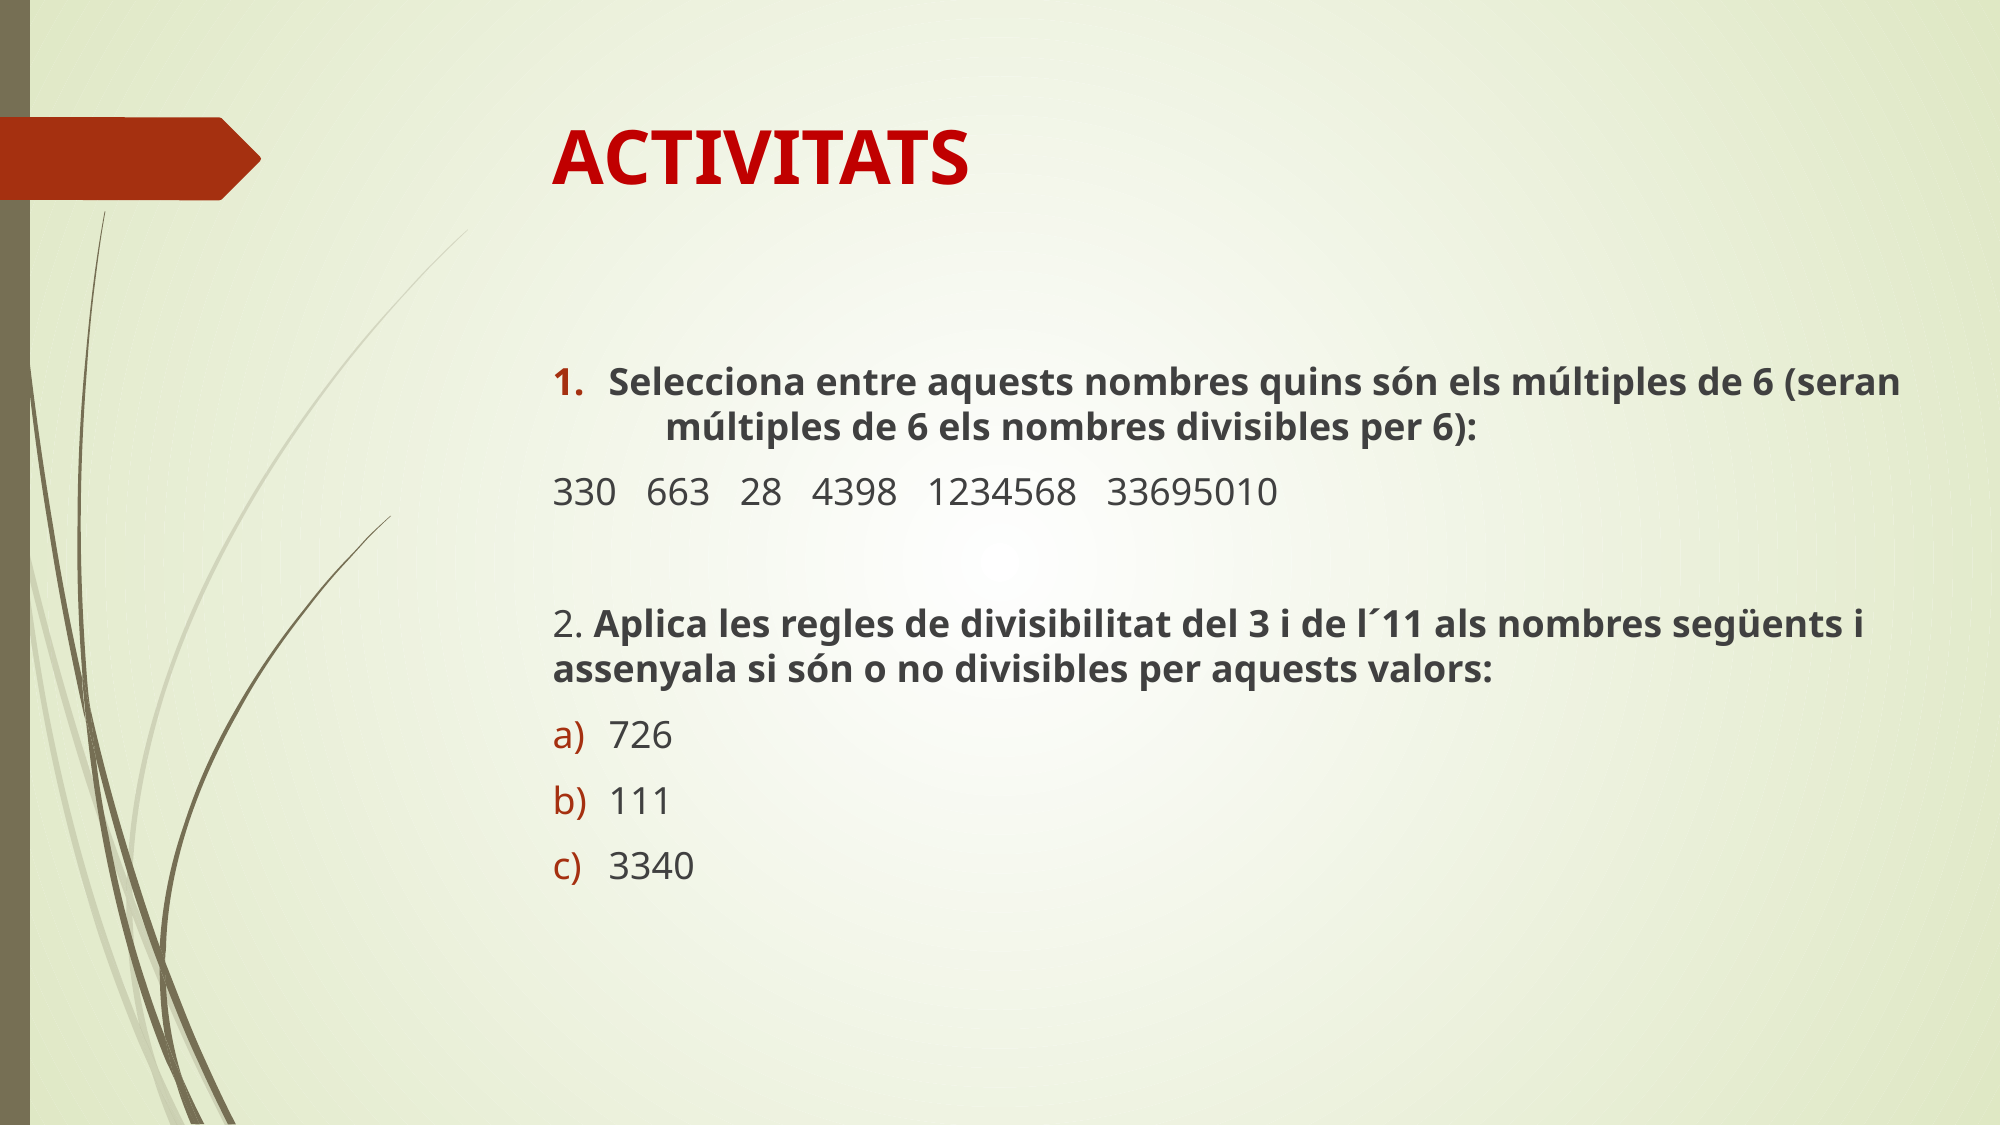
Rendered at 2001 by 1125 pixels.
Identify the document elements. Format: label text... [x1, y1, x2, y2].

title ACTIVITATS [537, 102, 2000, 313]
list Selecciona entre aquests nombres quins són els múltiples de 6 (seran múltiples de 6 els nombres divisibles per 6): 330 663 28 4398 1234568 33695010 2. Aplica les regles de divisibilitat del 3 i de l´11 als nombres següents i assenyala si són o no divisibles per aquests valors: 726 111 3340 [537, 350, 2000, 970]
